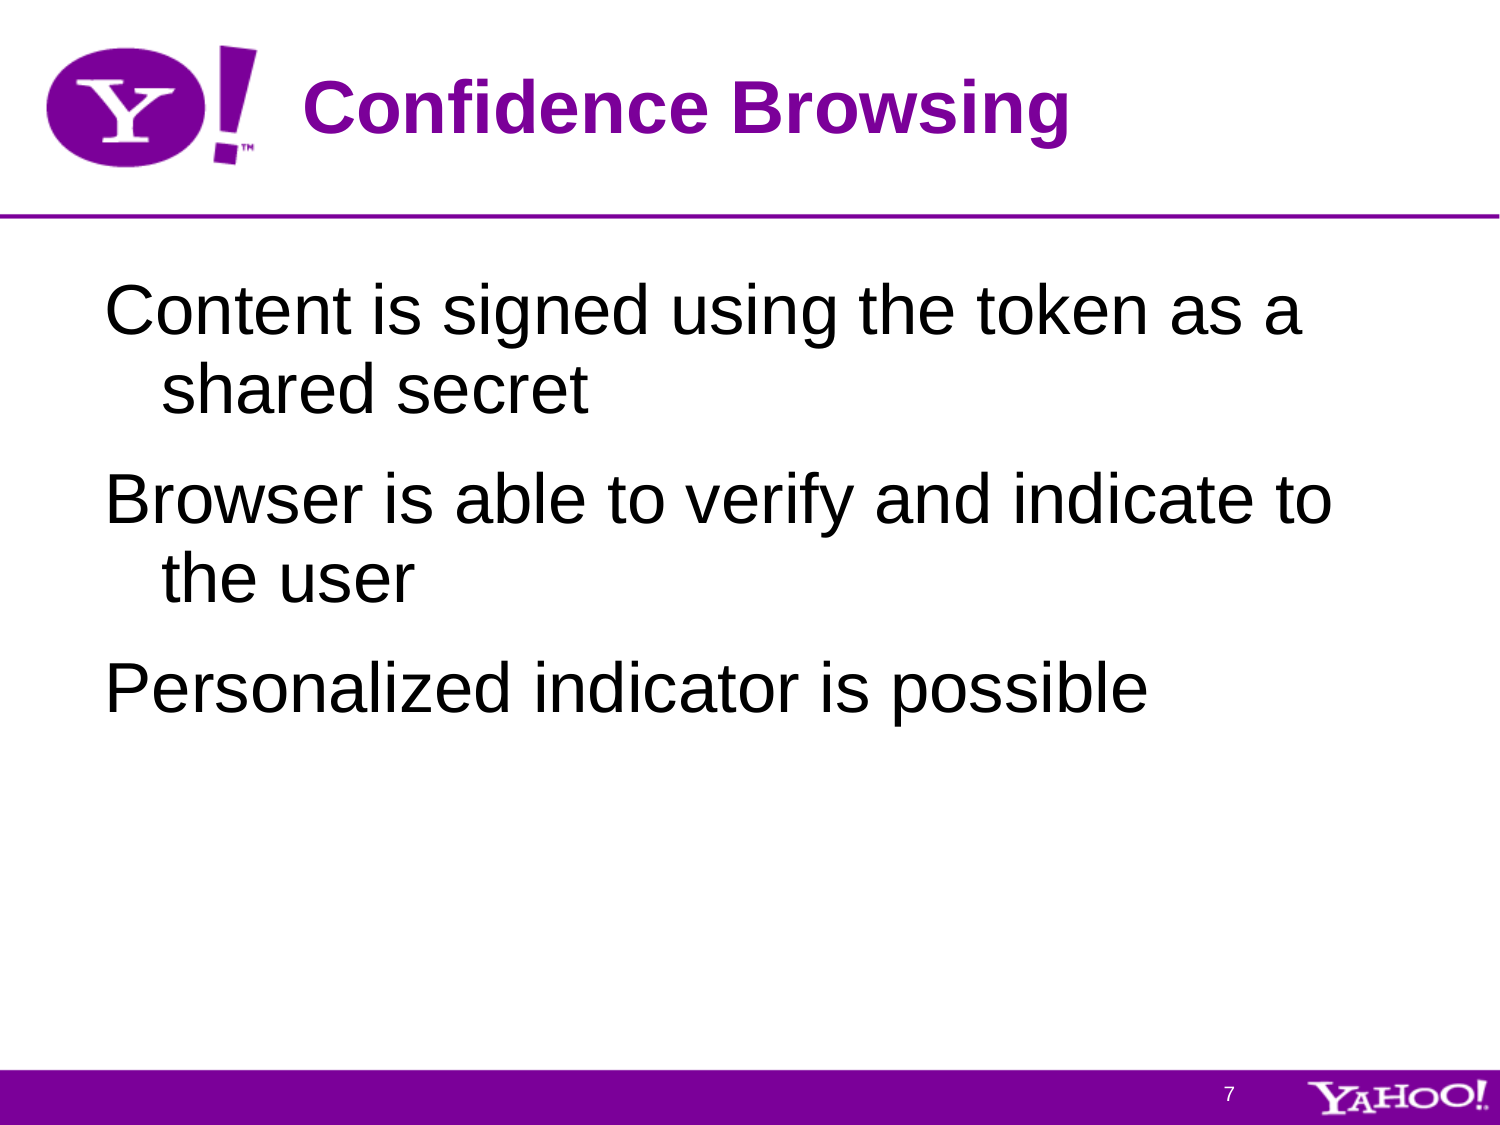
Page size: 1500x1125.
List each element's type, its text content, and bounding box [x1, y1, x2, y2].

title Confidence Browsing [287, 13, 1450, 202]
picture [0, 0, 1500, 1125]
list Content is signed using the token as a shared secret Browser is able to verify and indicate to the user Personalized indicator is possible [90, 262, 1413, 1112]
